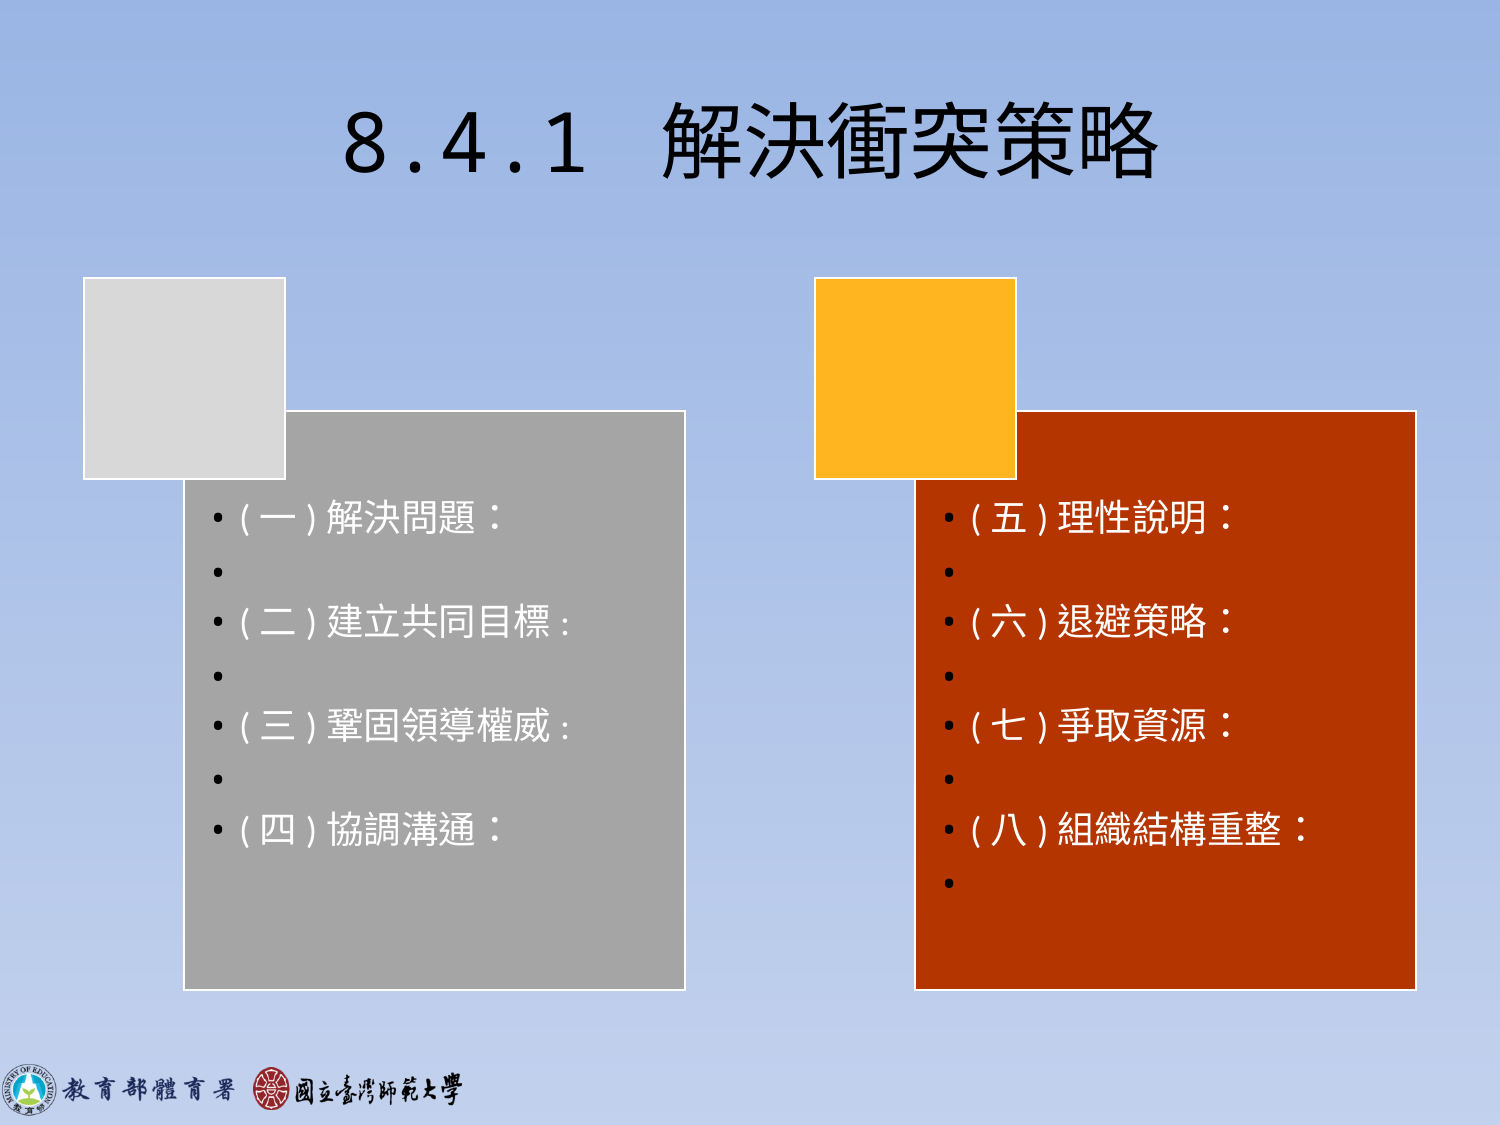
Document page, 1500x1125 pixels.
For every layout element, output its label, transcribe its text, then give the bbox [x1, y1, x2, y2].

text_box (五)理性說明： (六)退避策略： (七)爭取資源： (八)組織結構重整： [915, 410, 1417, 990]
title 8.4.1 解決衝突策略 [75, 45, 1426, 233]
text_box [815, 278, 1016, 479]
text_box (一)解決問題： (二)建立共同目標: (三)鞏固領導權威: (四)協調溝通： [184, 410, 686, 990]
text_box [84, 278, 285, 479]
